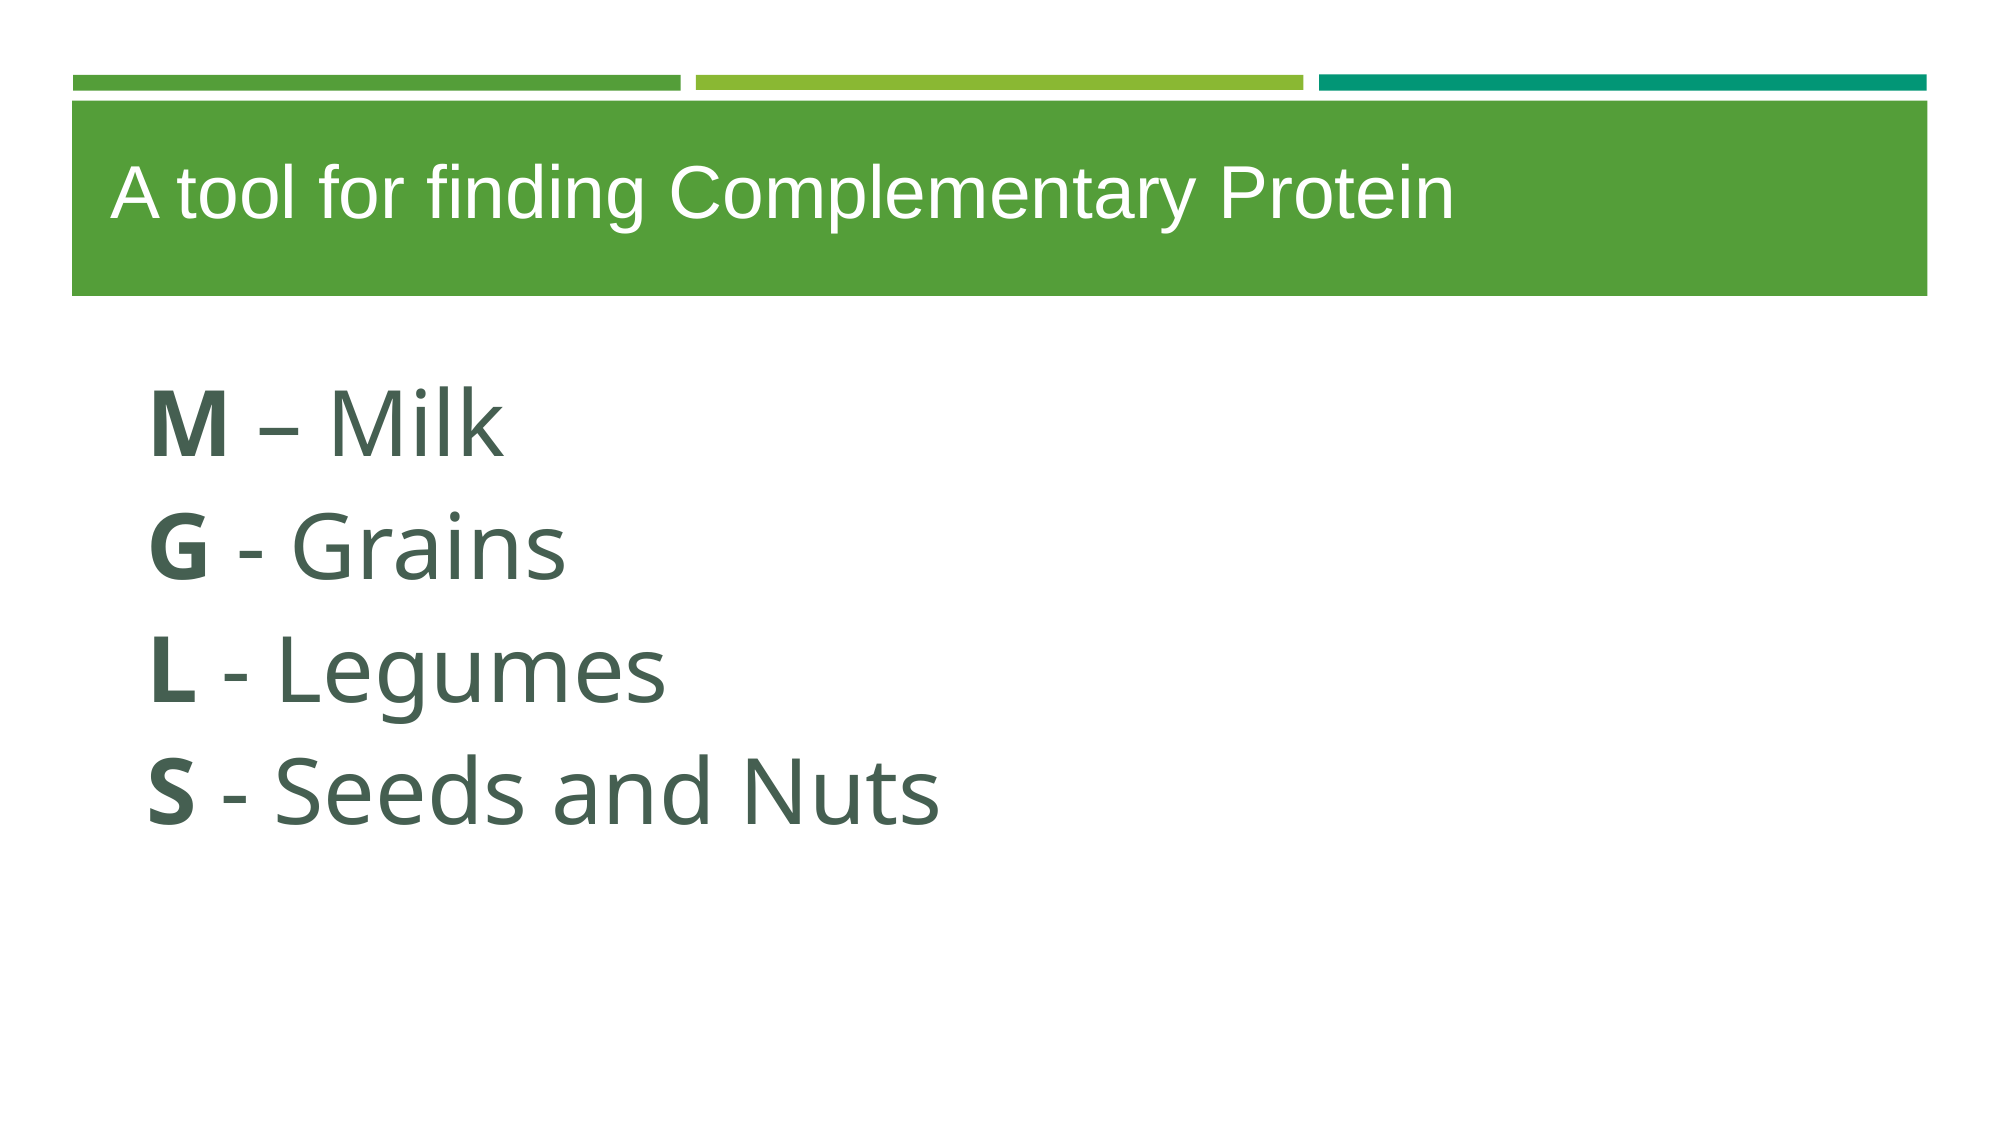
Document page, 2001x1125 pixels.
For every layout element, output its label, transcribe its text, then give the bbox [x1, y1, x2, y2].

title A tool for finding Complementary Protein [95, 136, 1905, 282]
list M – Milk G - Grains L - Legumes S - Seeds and Nuts [131, 357, 1905, 962]
